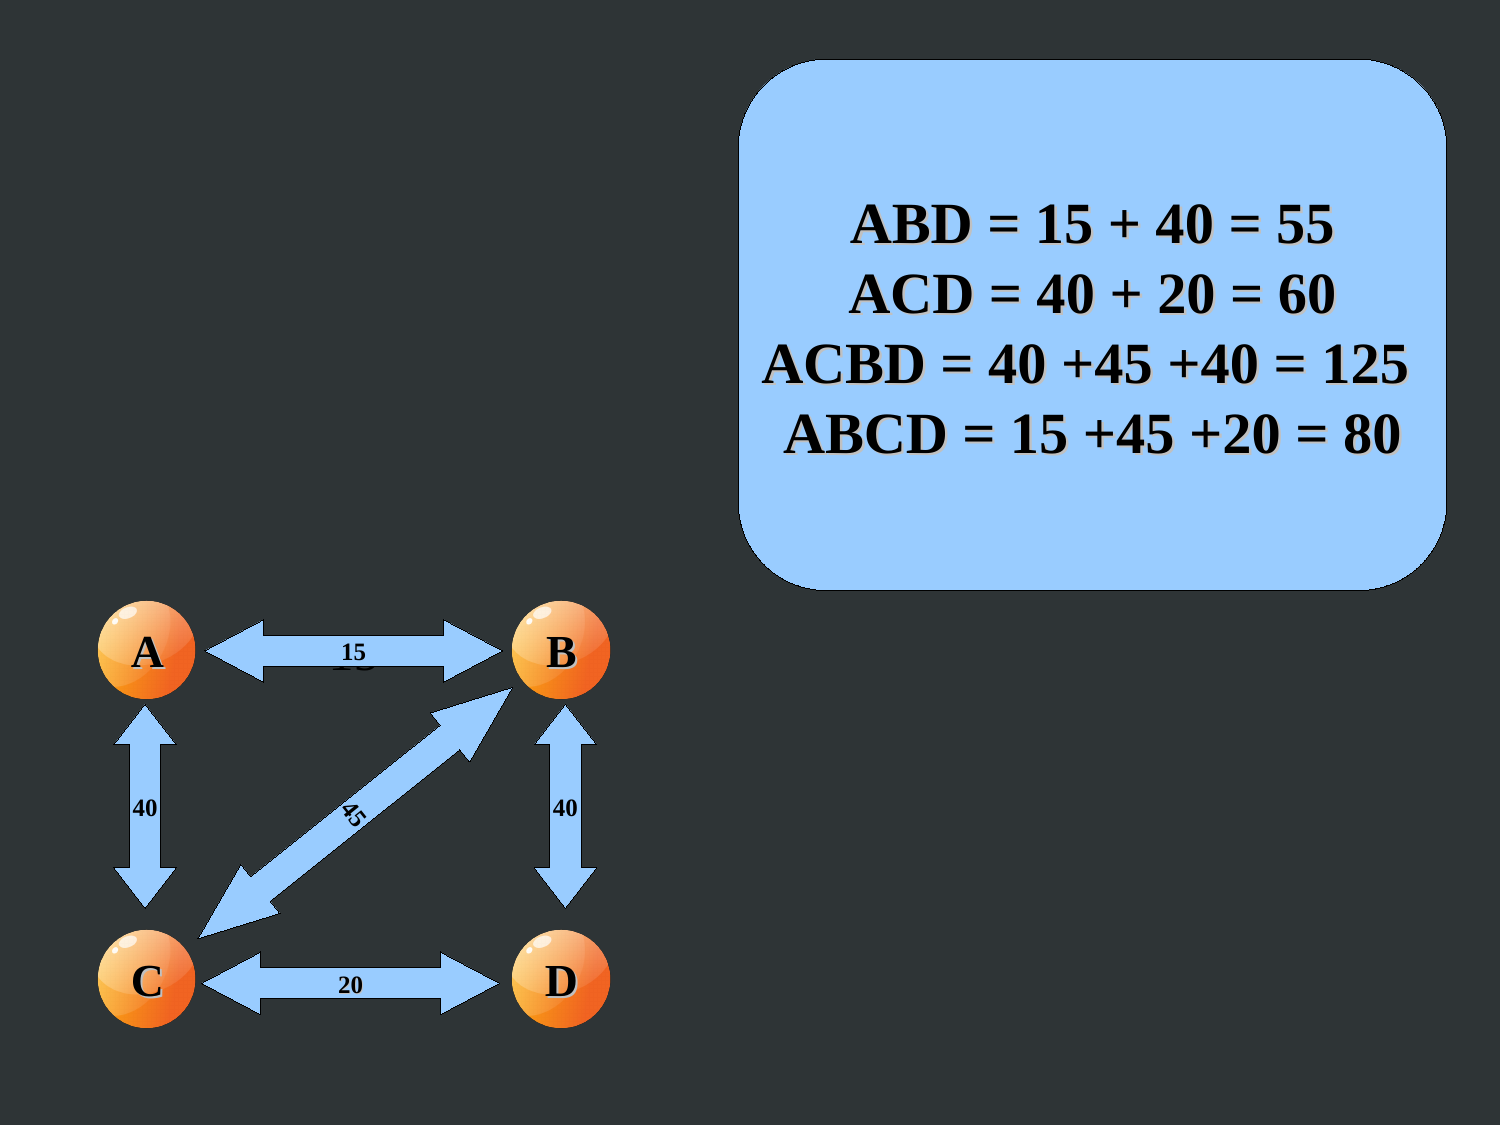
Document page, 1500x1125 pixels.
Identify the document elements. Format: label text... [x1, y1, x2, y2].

picture [502, 923, 621, 1034]
picture [88, 923, 206, 1034]
text_box 40 [113, 704, 177, 909]
text_box ABD = 15 + 40 = 55 ACD = 40 + 20 = 60 ACBD = 40 +45 +40 = 125 ABCD = 15 +45 +20 = 80 [738, 59, 1447, 591]
picture [88, 594, 206, 705]
text_box 15 [204, 619, 503, 683]
text_box 20 [201, 951, 500, 1015]
text_box 40 [534, 704, 597, 909]
text_box 45 [197, 687, 513, 939]
picture [502, 594, 621, 705]
